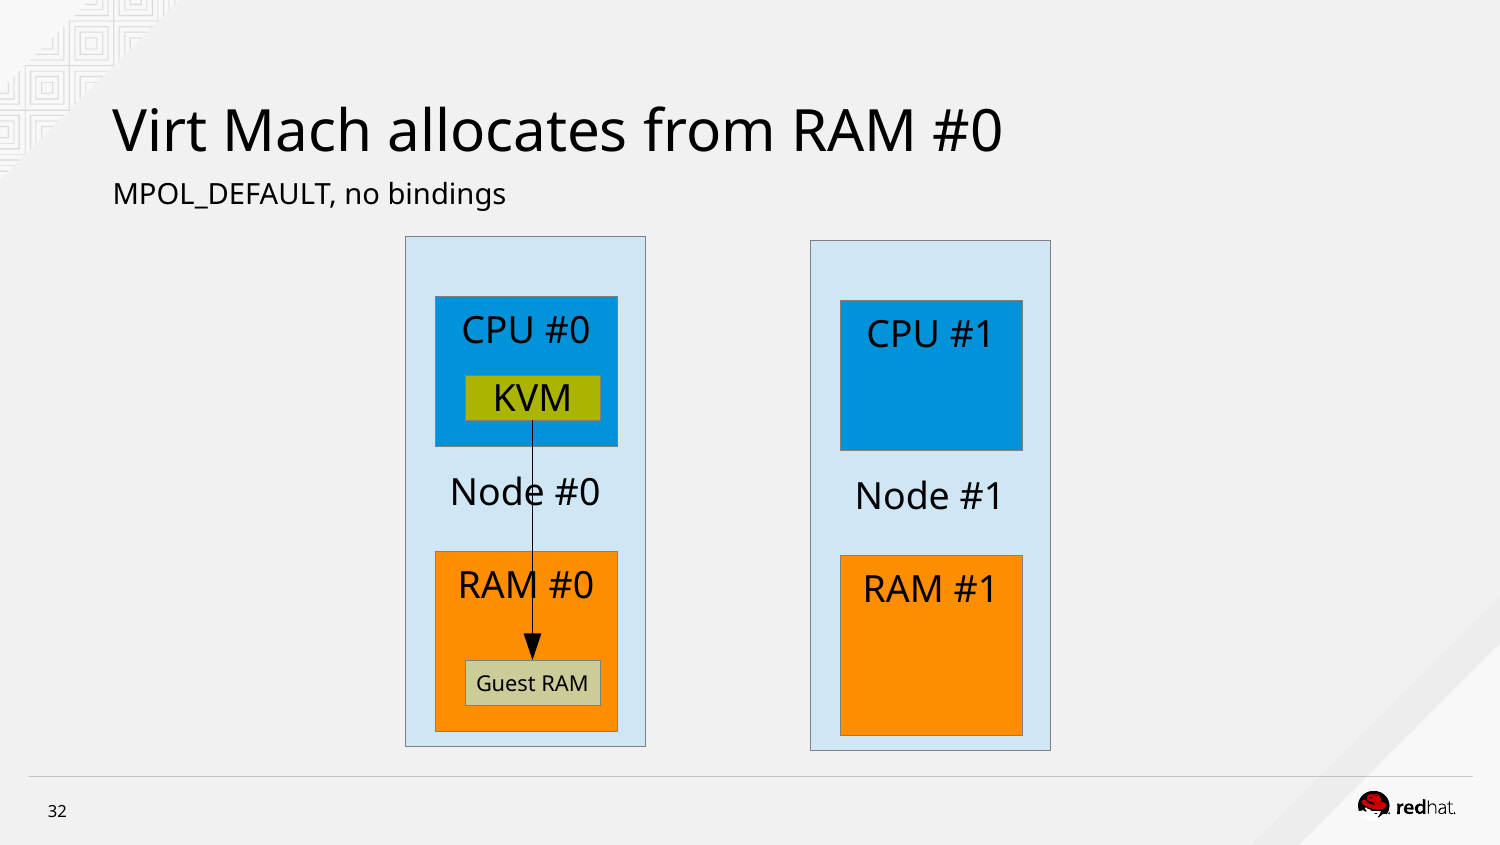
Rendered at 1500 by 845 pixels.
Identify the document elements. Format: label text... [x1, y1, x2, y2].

text_box Node #1 [810, 240, 1051, 751]
text_box KVM [465, 375, 601, 421]
text_box CPU #1 [840, 300, 1023, 451]
subtitle MPOL_DEFAULT, no bindings [112, 173, 1388, 237]
picture [0, 0, 1500, 845]
text_box Guest RAM [465, 660, 601, 706]
text_box CPU #0 [435, 296, 618, 447]
text_box Node #0 [405, 237, 646, 747]
text_box RAM #1 [840, 555, 1023, 736]
title Virt Mach allocates from RAM #0 [112, 0, 1388, 169]
text_box RAM #0 [435, 551, 618, 732]
